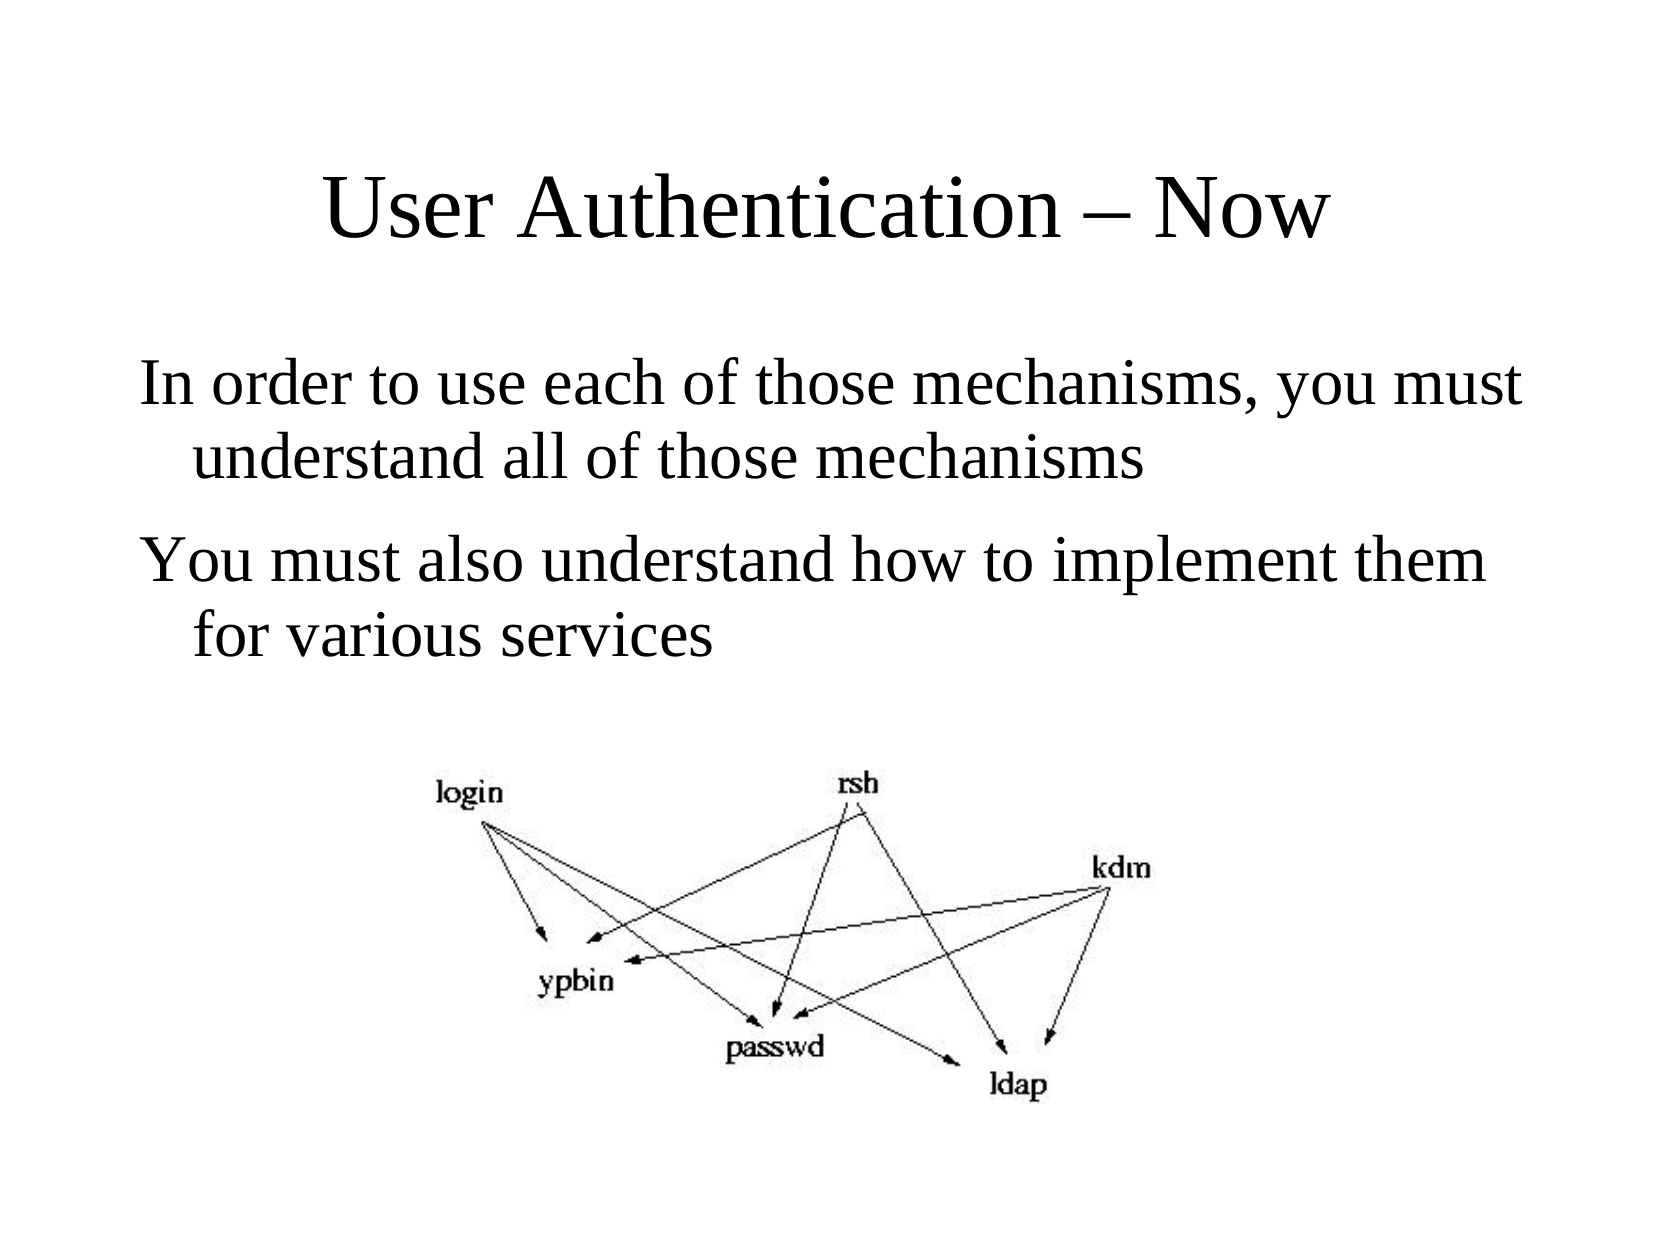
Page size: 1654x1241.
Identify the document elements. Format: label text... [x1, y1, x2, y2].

list In order to use each of those mechanisms, you must understand all of those mechanisms You must also understand how to implement them for various services [121, 344, 1534, 1127]
title User Authentication – Now [121, 102, 1534, 311]
picture [435, 769, 1156, 1104]
